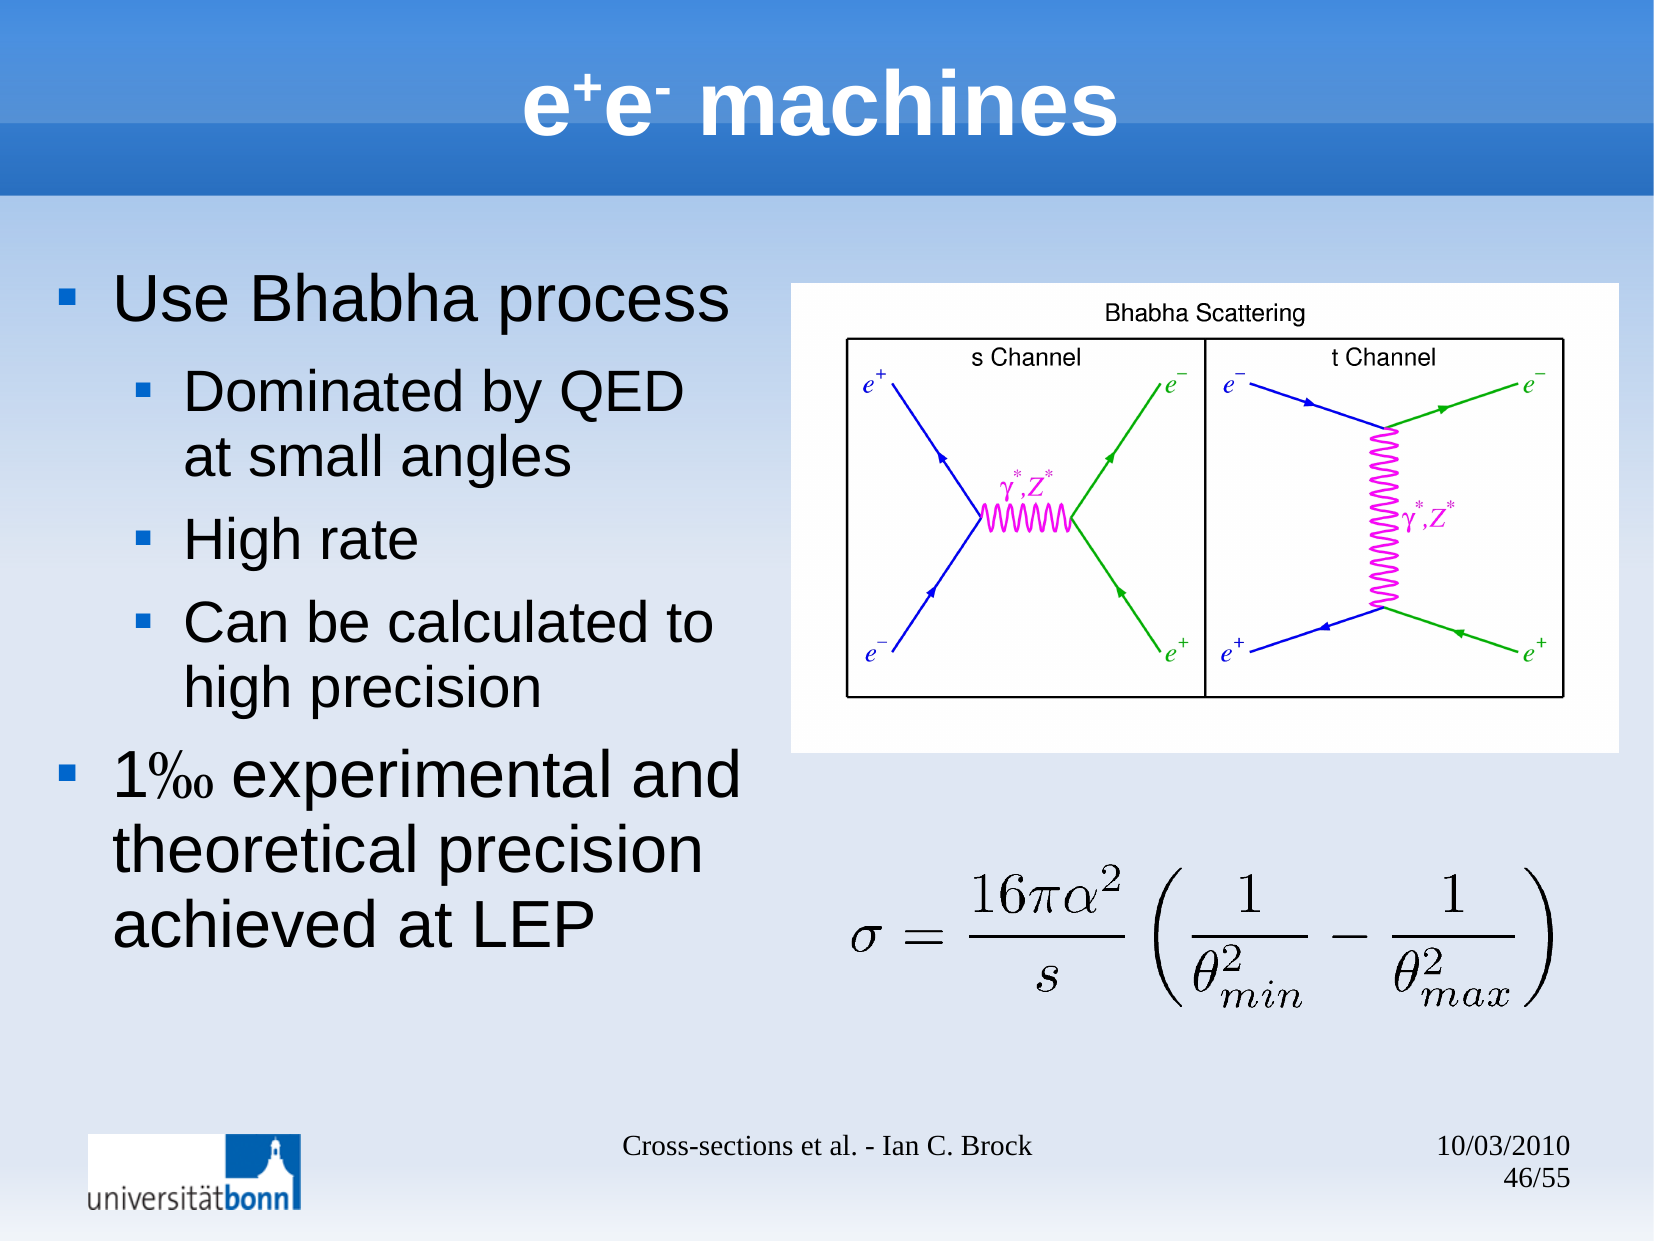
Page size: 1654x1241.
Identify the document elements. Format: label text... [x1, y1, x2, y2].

picture [0, 0, 1654, 1241]
title e+e- machines [76, 0, 1565, 208]
list Use Bhabha process Dominated by QED at small angles High rate Can be calculated to high precision 1‰ experimental and theoretical precision achieved at LEP [41, 260, 768, 1080]
